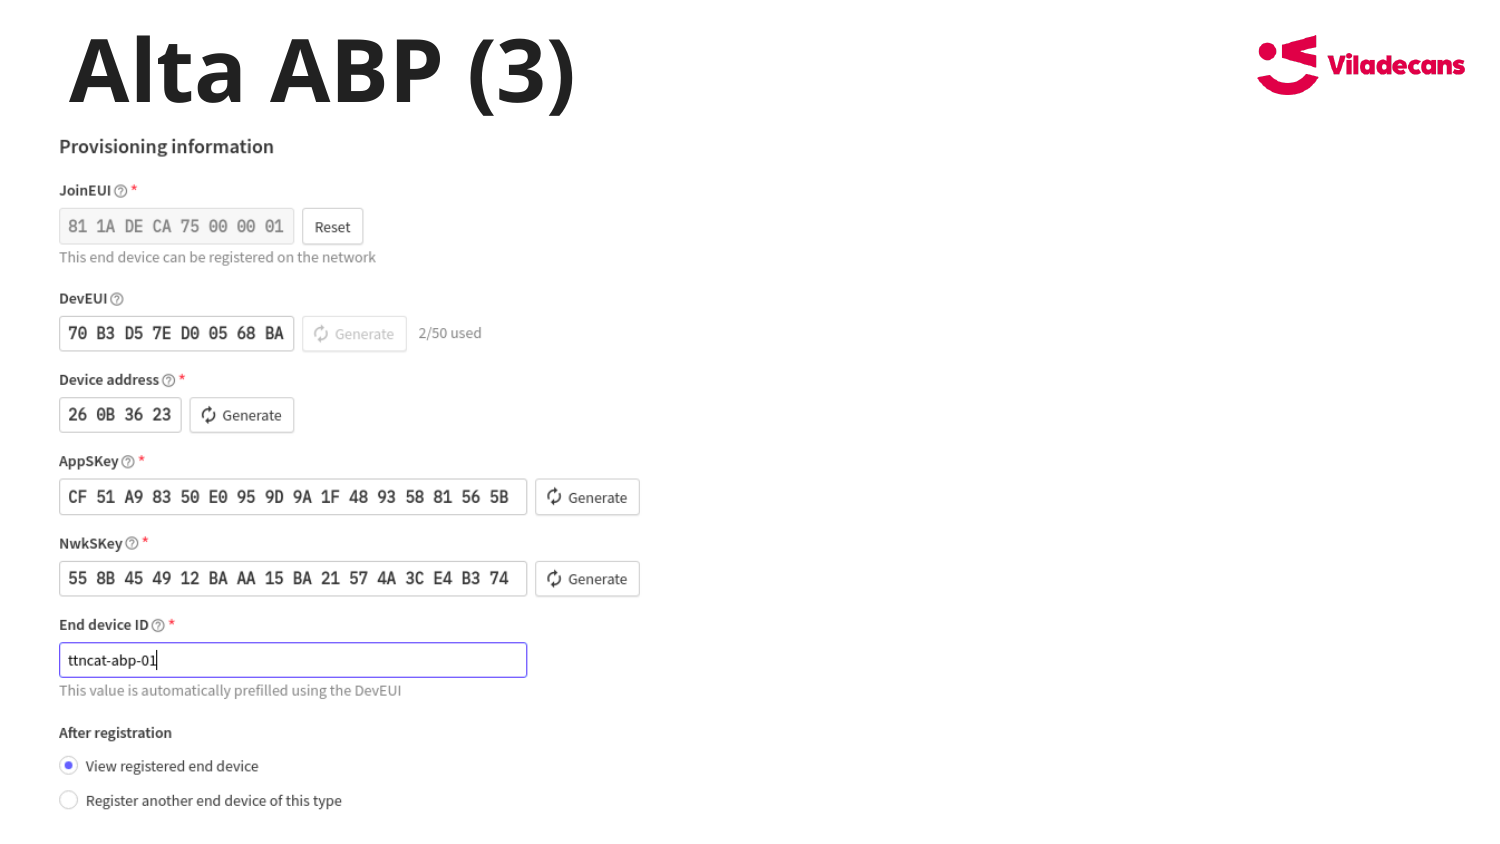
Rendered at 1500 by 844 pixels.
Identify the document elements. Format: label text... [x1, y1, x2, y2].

picture [48, 131, 650, 816]
title Alta ABP (3) [55, 0, 1453, 132]
picture [1453, 35, 1465, 95]
